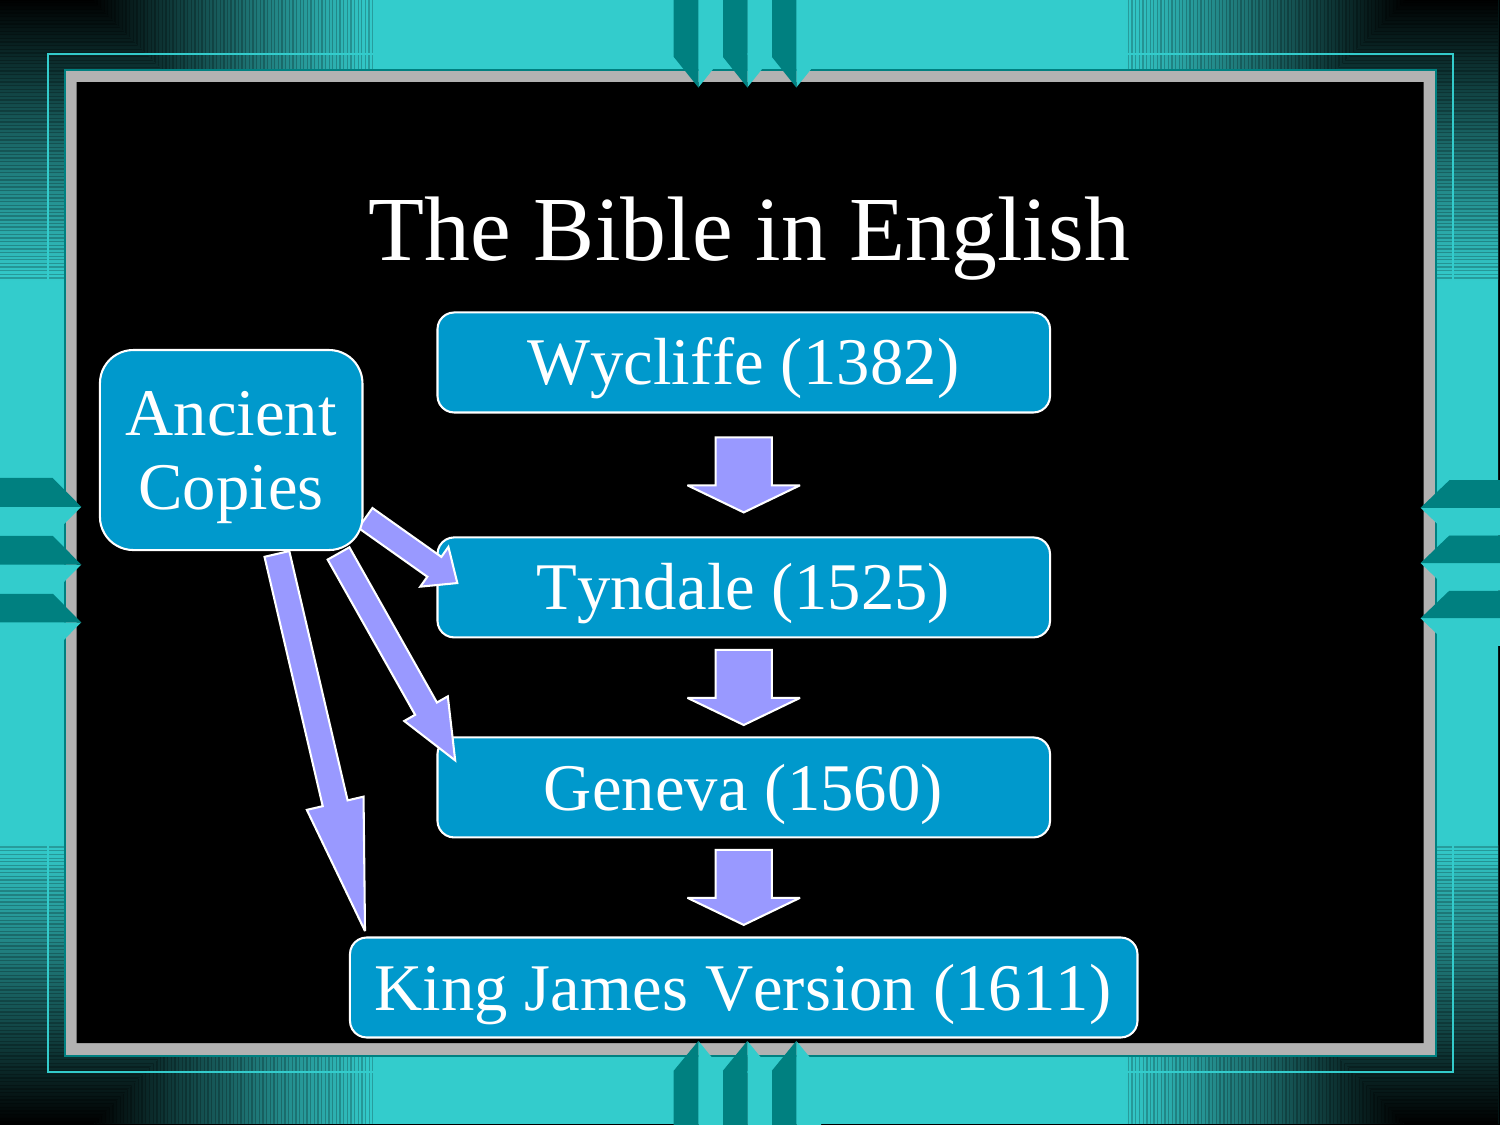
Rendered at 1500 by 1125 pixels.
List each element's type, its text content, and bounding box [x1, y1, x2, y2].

text_box Ancient Copies [99, 350, 363, 551]
text_box Tyndale (1525) [437, 537, 1051, 638]
text_box [327, 547, 456, 761]
text_box [264, 551, 366, 932]
title The Bible in English [112, 99, 1388, 288]
text_box Wycliffe (1382) [437, 312, 1051, 413]
text_box [687, 437, 801, 513]
text_box King James Version (1611) [349, 937, 1138, 1038]
text_box [687, 849, 801, 925]
text_box [687, 649, 801, 726]
text_box [361, 508, 458, 587]
text_box Geneva (1560) [437, 737, 1051, 838]
